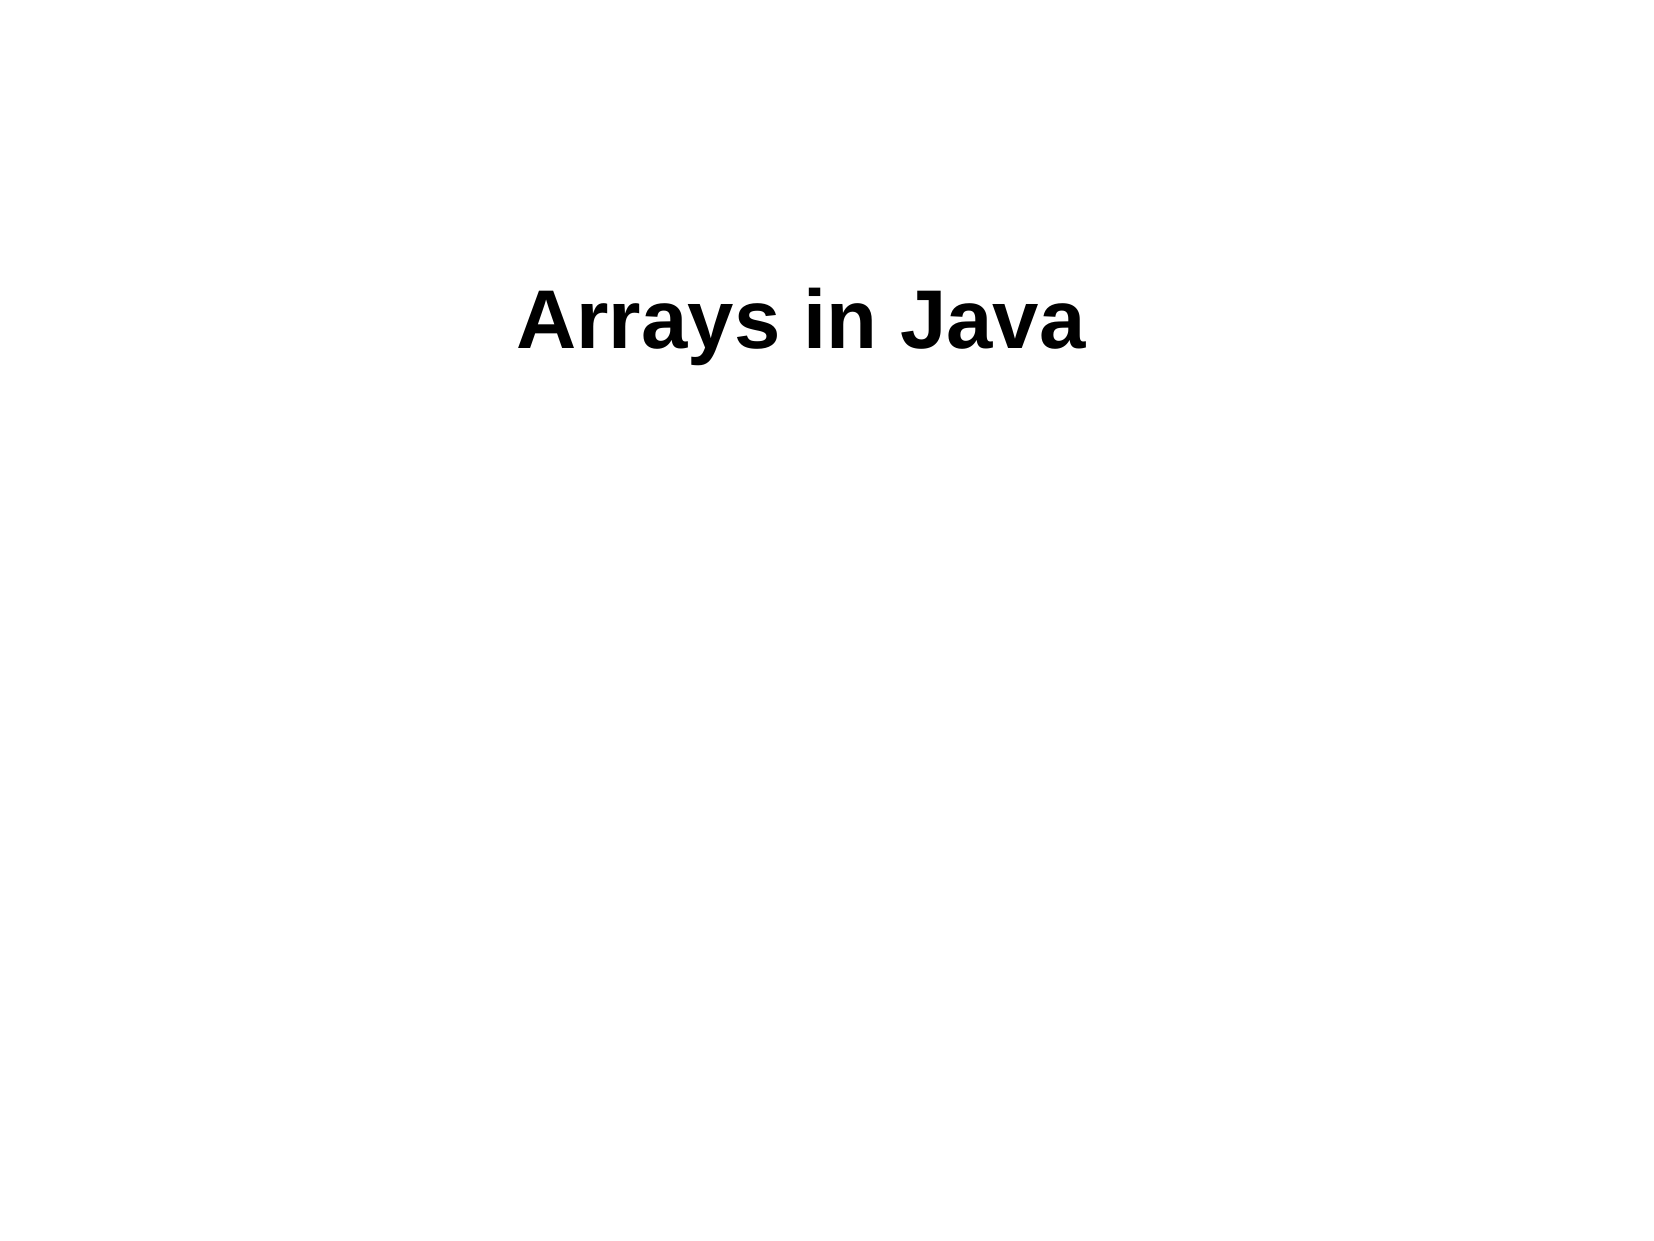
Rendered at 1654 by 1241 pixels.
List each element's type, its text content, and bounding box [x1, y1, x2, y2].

text_box Arrays in Java [501, 265, 1182, 467]
